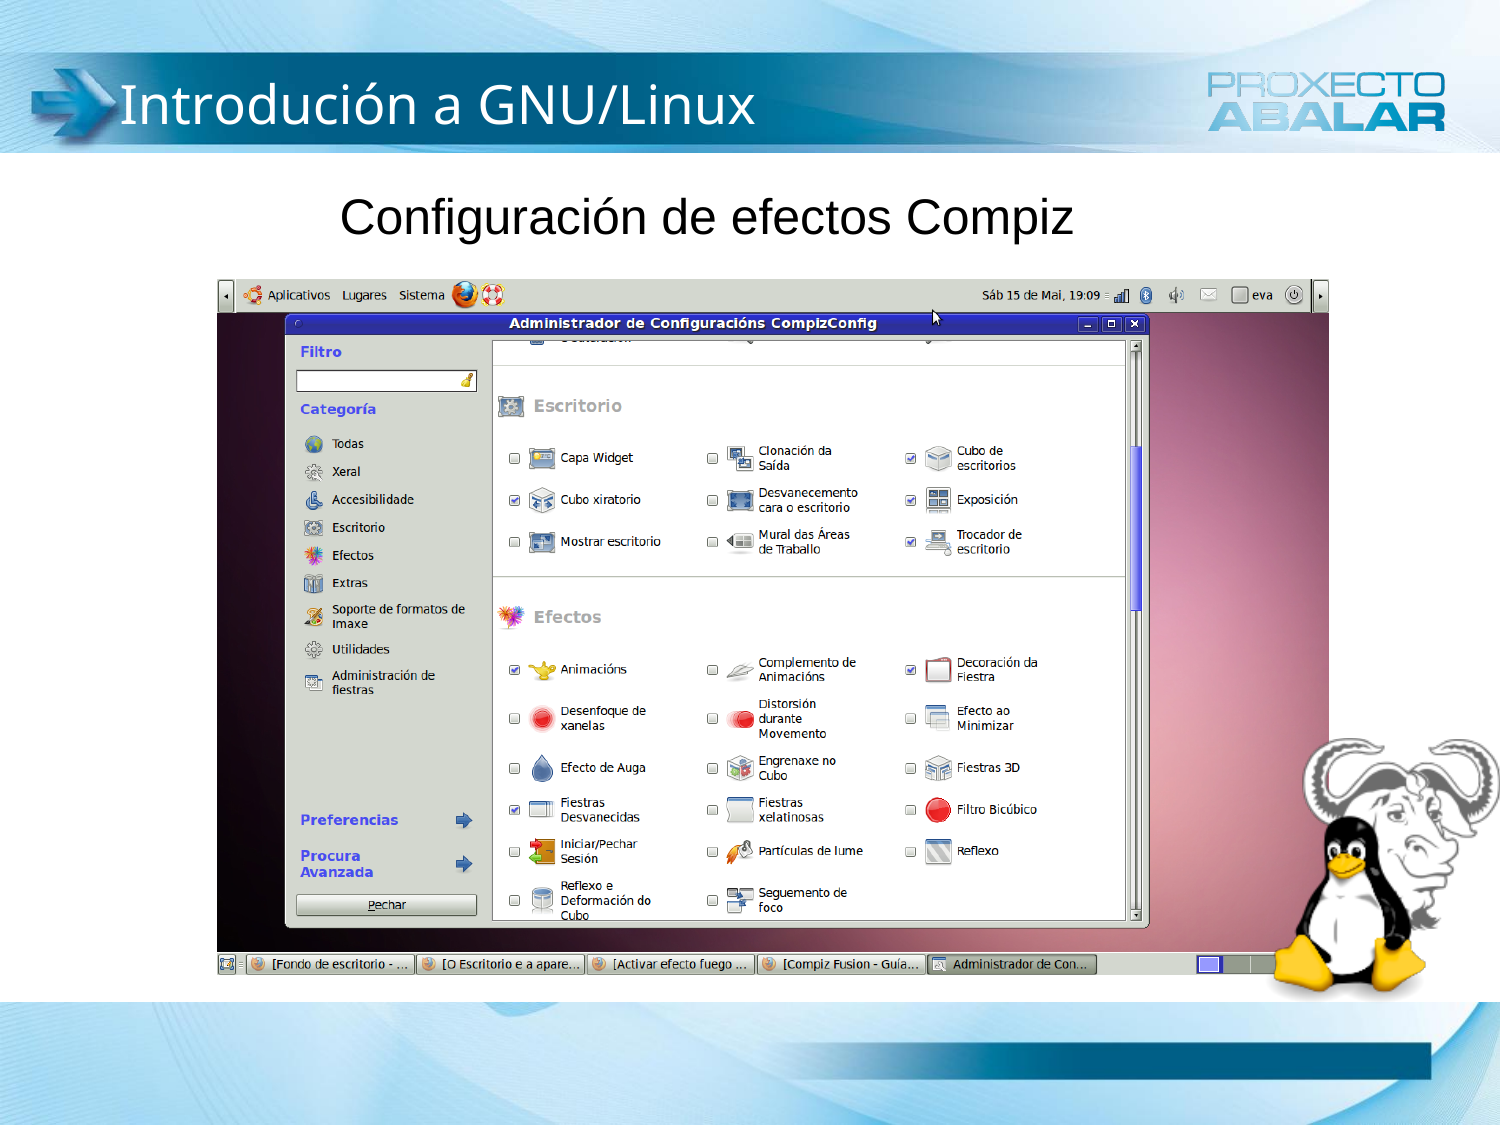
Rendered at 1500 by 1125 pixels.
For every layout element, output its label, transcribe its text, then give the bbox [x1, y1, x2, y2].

text_box Introdución a GNU/Linux [104, 62, 772, 143]
text_box Configuración de efectos Compiz [324, 177, 1270, 252]
picture [0, 279, 1500, 1125]
picture [0, 0, 1500, 153]
